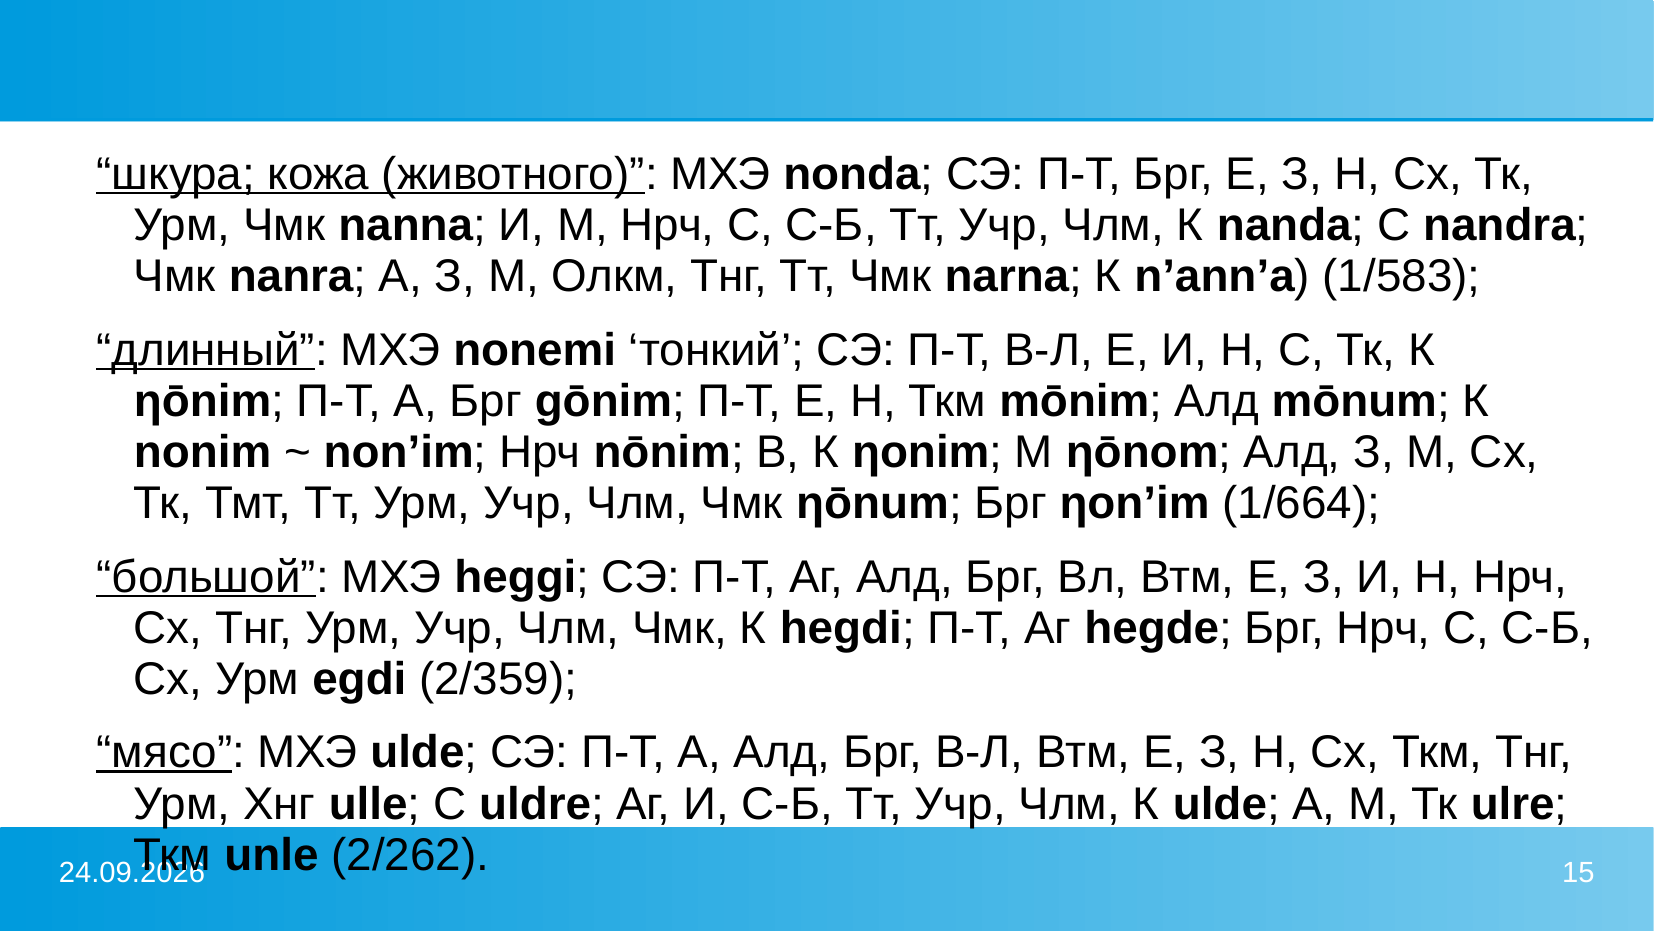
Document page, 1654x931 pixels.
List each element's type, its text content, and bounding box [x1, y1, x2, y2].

list “шкура; кожа (животного)”: МХЭ nonda; СЭ: П-Т, Брг, Е, З, Н, Сх, Тк, Урм, Чмк nanna; И, М, Нрч, С, С-Б, Тт, Учр, Члм, К nanda; С nandra; Чмк nanra; А, З, М, Олкм, Тнг, Тт, Чмк narna; К n’ann’a) (1/583); “длинный”: МХЭ nonemi ‘тонкий’; СЭ: П-Т, В-Л, Е, И, Н, С, Тк, К ƞōnim; П-Т, А, Брг gōnim; П-Т, Е, Н, Ткм mōnim; Алд mōnum; К nonim ~ non’im; Нрч nōnim; В, К ƞonim; М ƞōnom; Алд, З, М, Сх, Тк, Тмт, Тт, Урм, Учр, Члм, Чмк ƞōnum; Брг ƞon’im (1/664); “большой”: МХЭ heggi; СЭ: П-Т, Аг, Алд, Брг, Вл, Втм, Е, З, И, Н, Нрч, Сх, Тнг, Урм, Учр, Члм, Чмк, К hegdi; П-Т, Аг hegde; Брг, Нрч, С, С-Б, Сх, Урм egdi (2/359); “мясо”: МХЭ ulde; СЭ: П-Т, А, Алд, Брг, В-Л, Втм, Е, З, Н, Сх, Ткм, Тнг, Урм, Хнг ulle; С uldre; Аг, И, С-Б, Тт, Учр, Члм, К ulde; А, М, Тк ulre; Ткм unle (2/262). [59, 147, 1595, 739]
